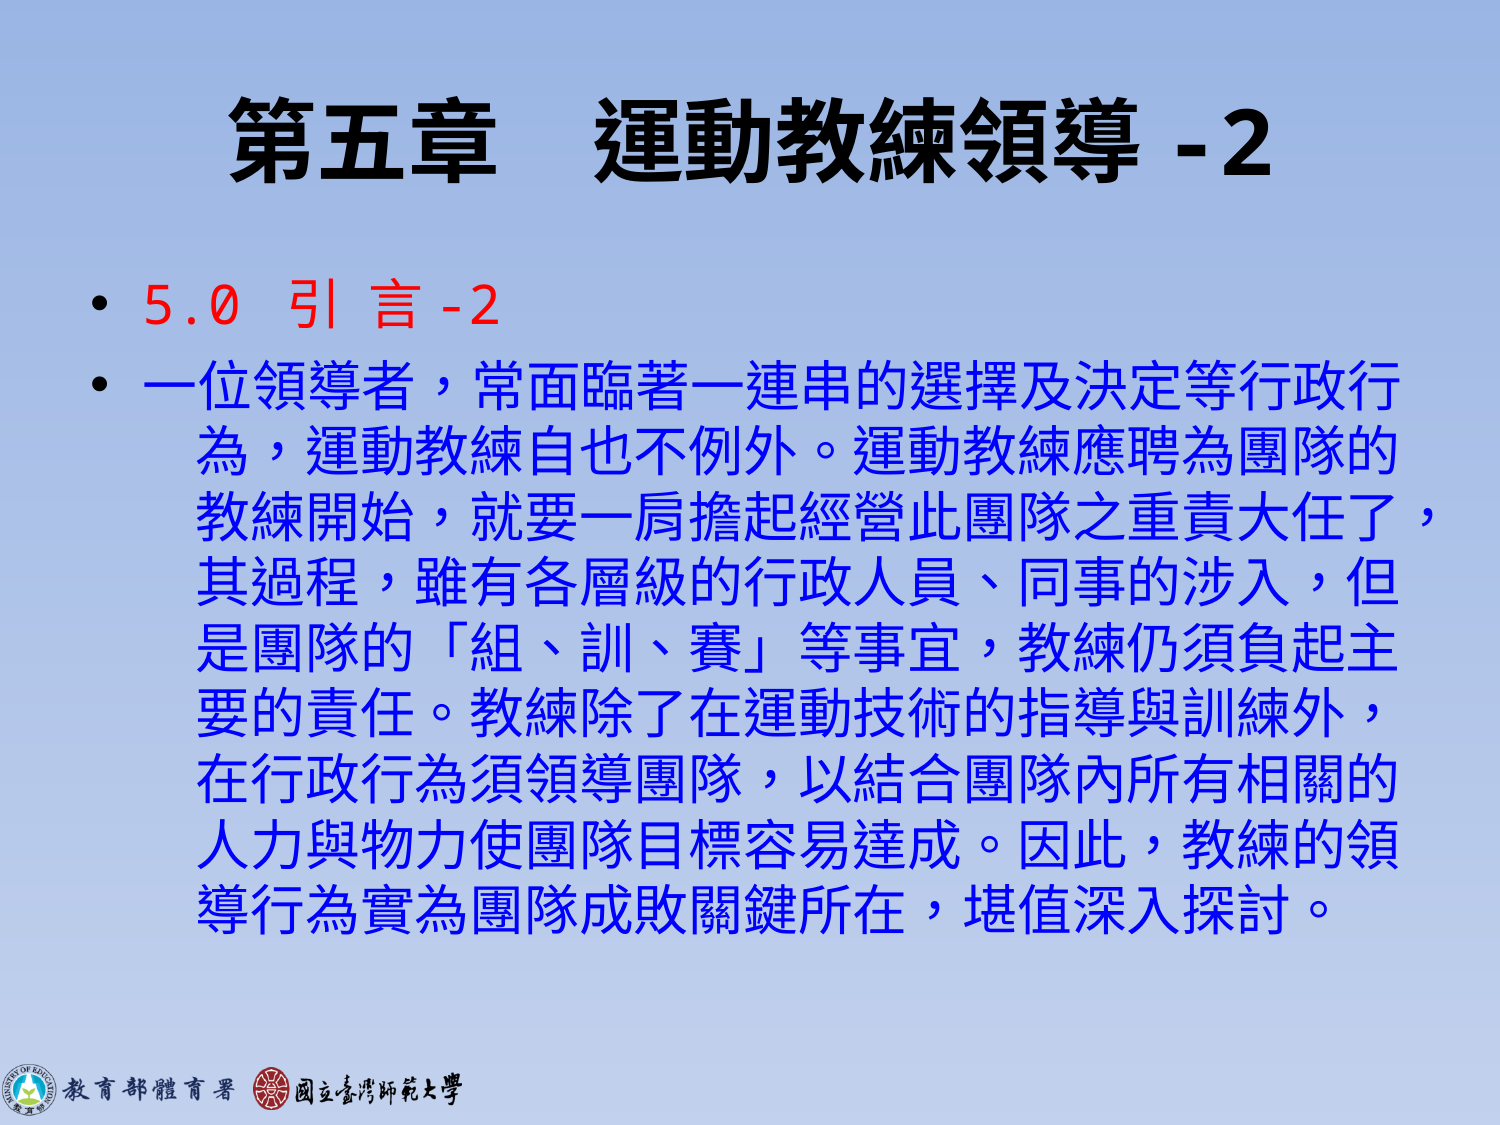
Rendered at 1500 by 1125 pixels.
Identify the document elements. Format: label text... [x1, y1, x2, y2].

list 5.0 引 言-2 一位領導者，常面臨著一連串的選擇及決定等行政行為，運動教練自也不例外。運動教練應聘為團隊的教練開始，就要一肩擔起經營此團隊之重責大任了，其過程，雖有各層級的行政人員、同事的涉入，但是團隊的「組、訓、賽」等事宜，教練仍須負起主要的責任。教練除了在運動技術的指導與訓練外，在行政行為須領導團隊，以結合團隊內所有相關的人力與物力使團隊目標容易達成。因此，教練的領導行為實為團隊成敗關鍵所在，堪值深入探討。 [75, 262, 1426, 1005]
title 第五章 運動教練領導-2 [75, 45, 1426, 233]
